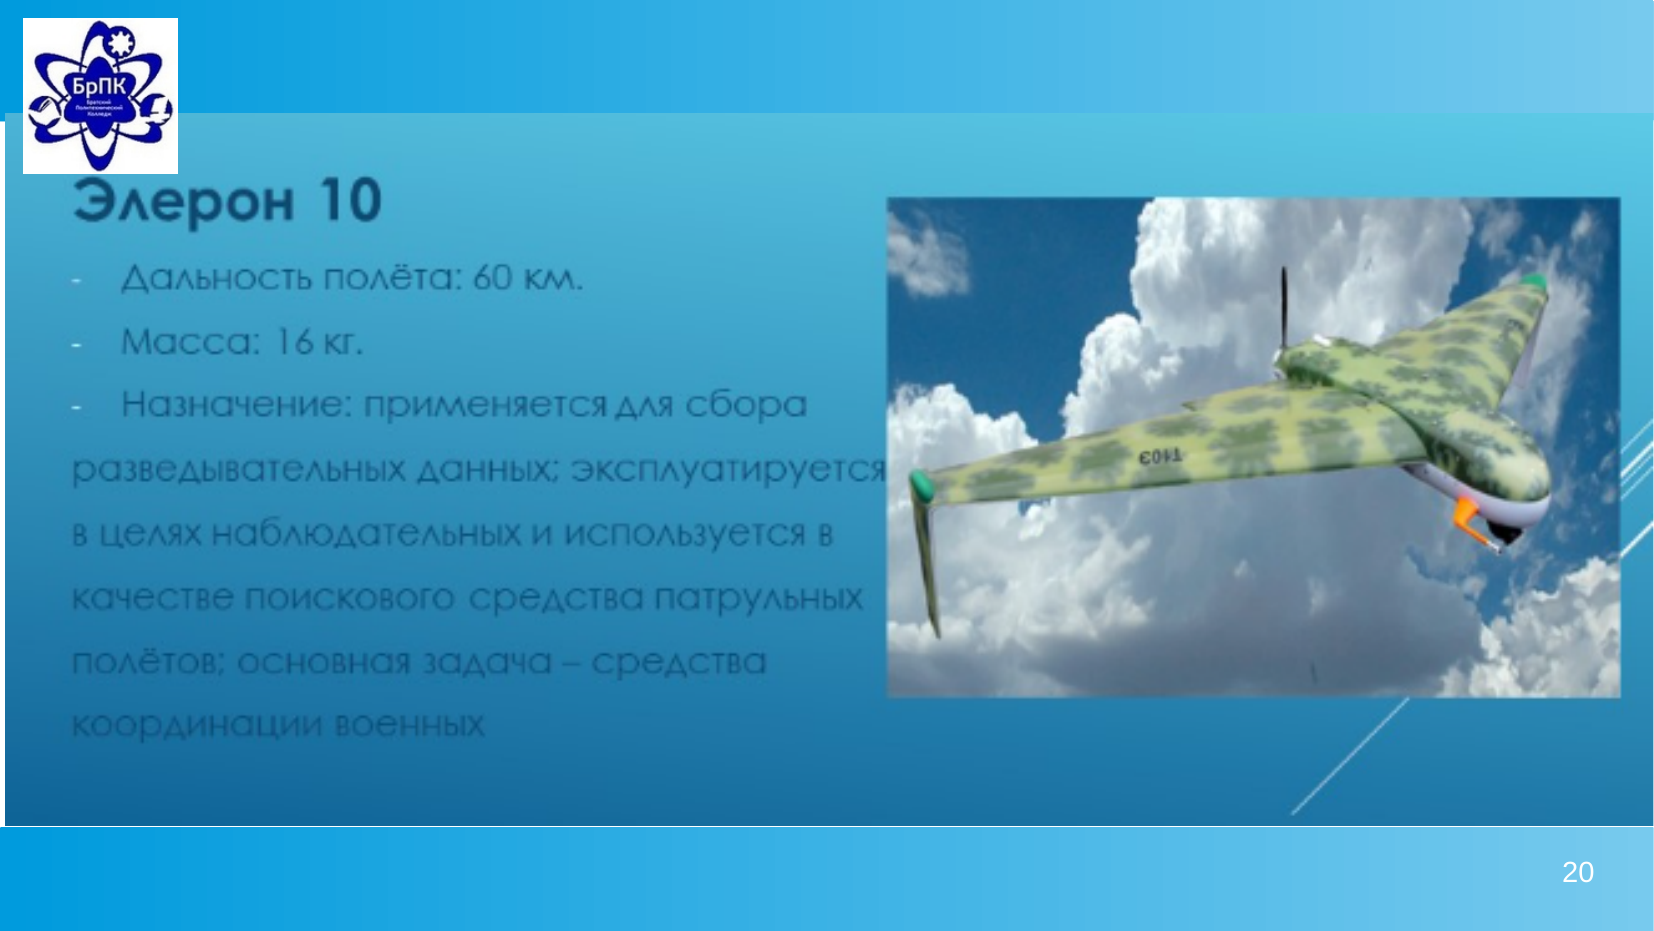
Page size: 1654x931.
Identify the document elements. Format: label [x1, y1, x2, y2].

picture [5, 1, 1654, 826]
